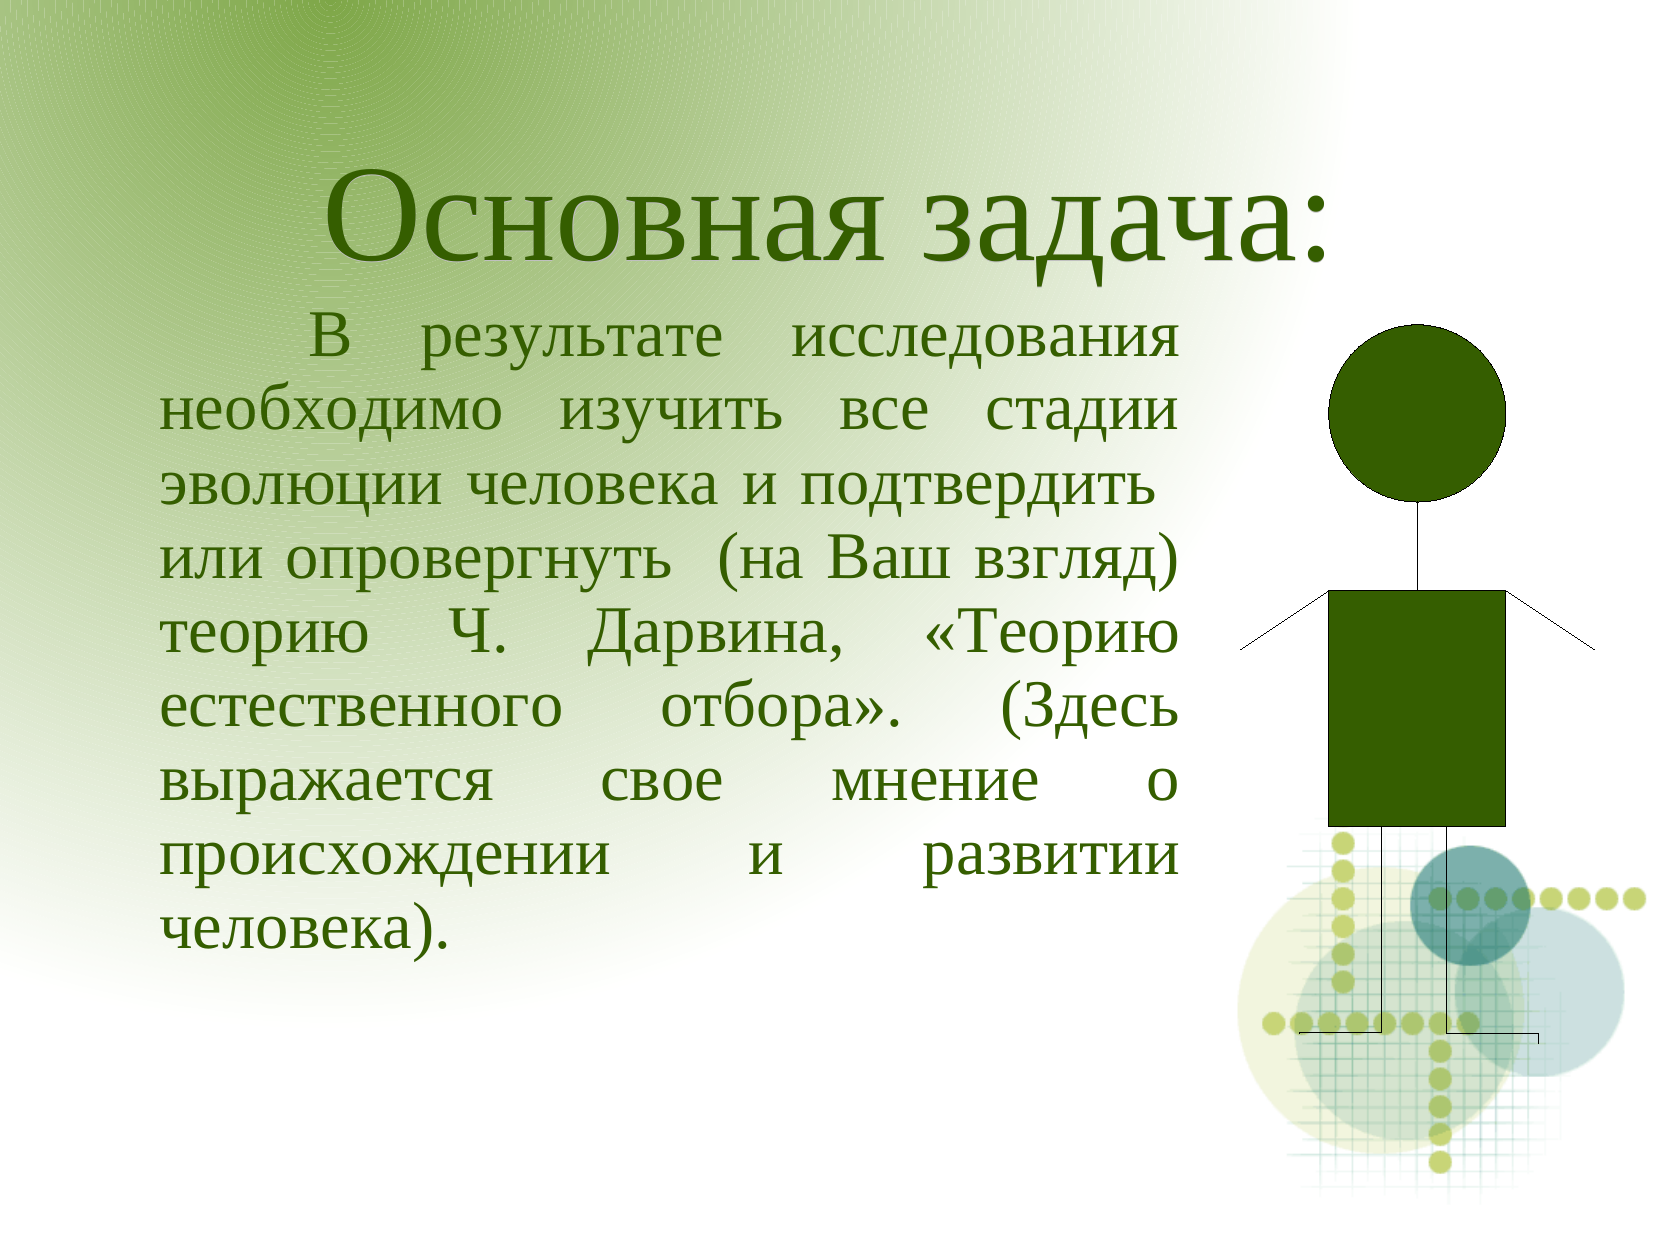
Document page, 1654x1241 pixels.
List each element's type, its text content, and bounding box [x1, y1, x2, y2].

picture [1224, 792, 1654, 1211]
text_box [1328, 324, 1506, 503]
text_box [1328, 590, 1506, 827]
title Основная задача: [123, 118, 1536, 311]
list В результате исследования необходимо изучить все стадии эволюции человека и подтвердить или опровергнуть (на Ваш взгляд) теорию Ч. Дарвина, «Теорию естественного отбора». (Здесь выражается свое мнение о происхождении и развитии человека). [88, 296, 1182, 1063]
